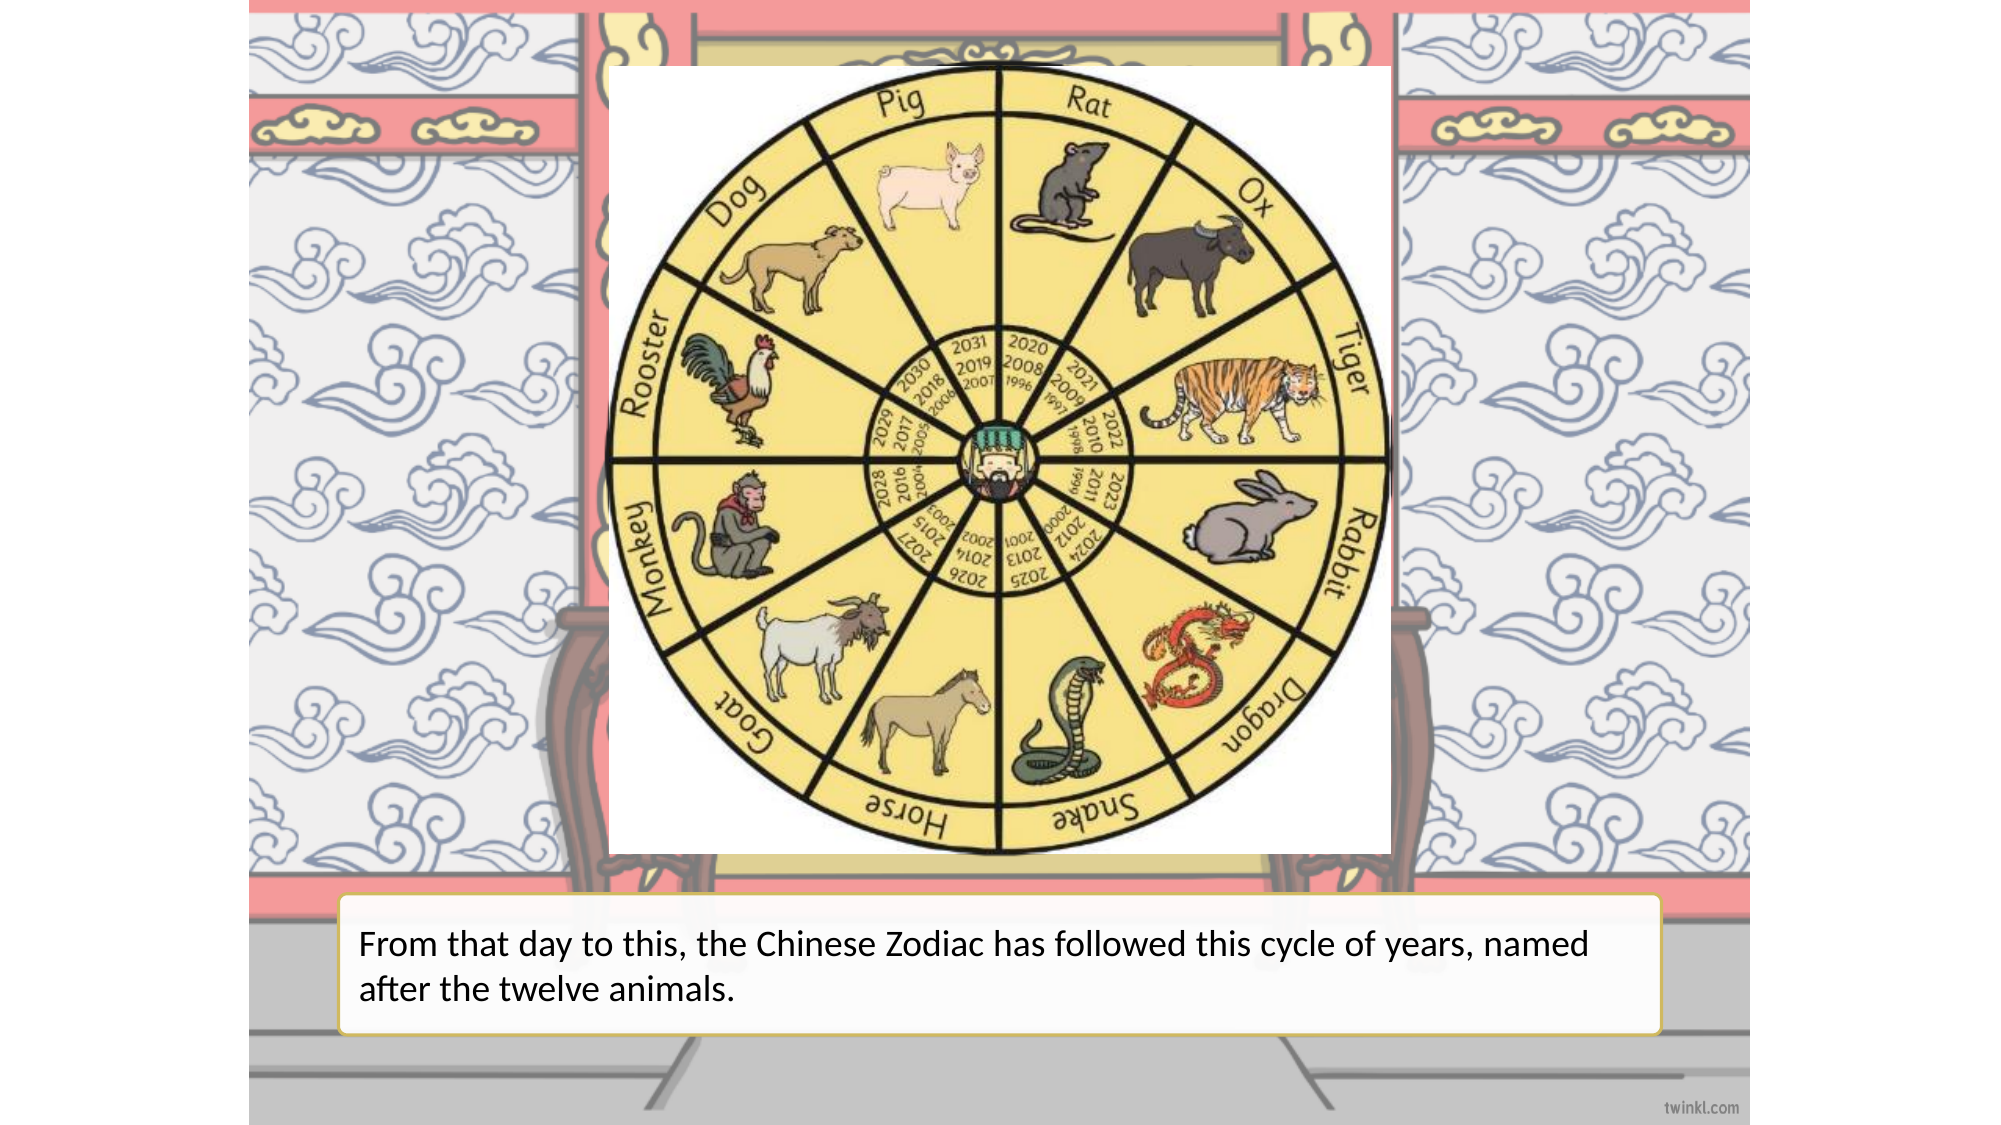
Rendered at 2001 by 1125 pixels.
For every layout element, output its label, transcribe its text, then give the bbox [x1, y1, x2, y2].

picture [249, 0, 1750, 1125]
text_box From that day to this, the Chinese Zodiac has followed this cycle of years, named after the twelve animals. [338, 893, 1662, 1035]
